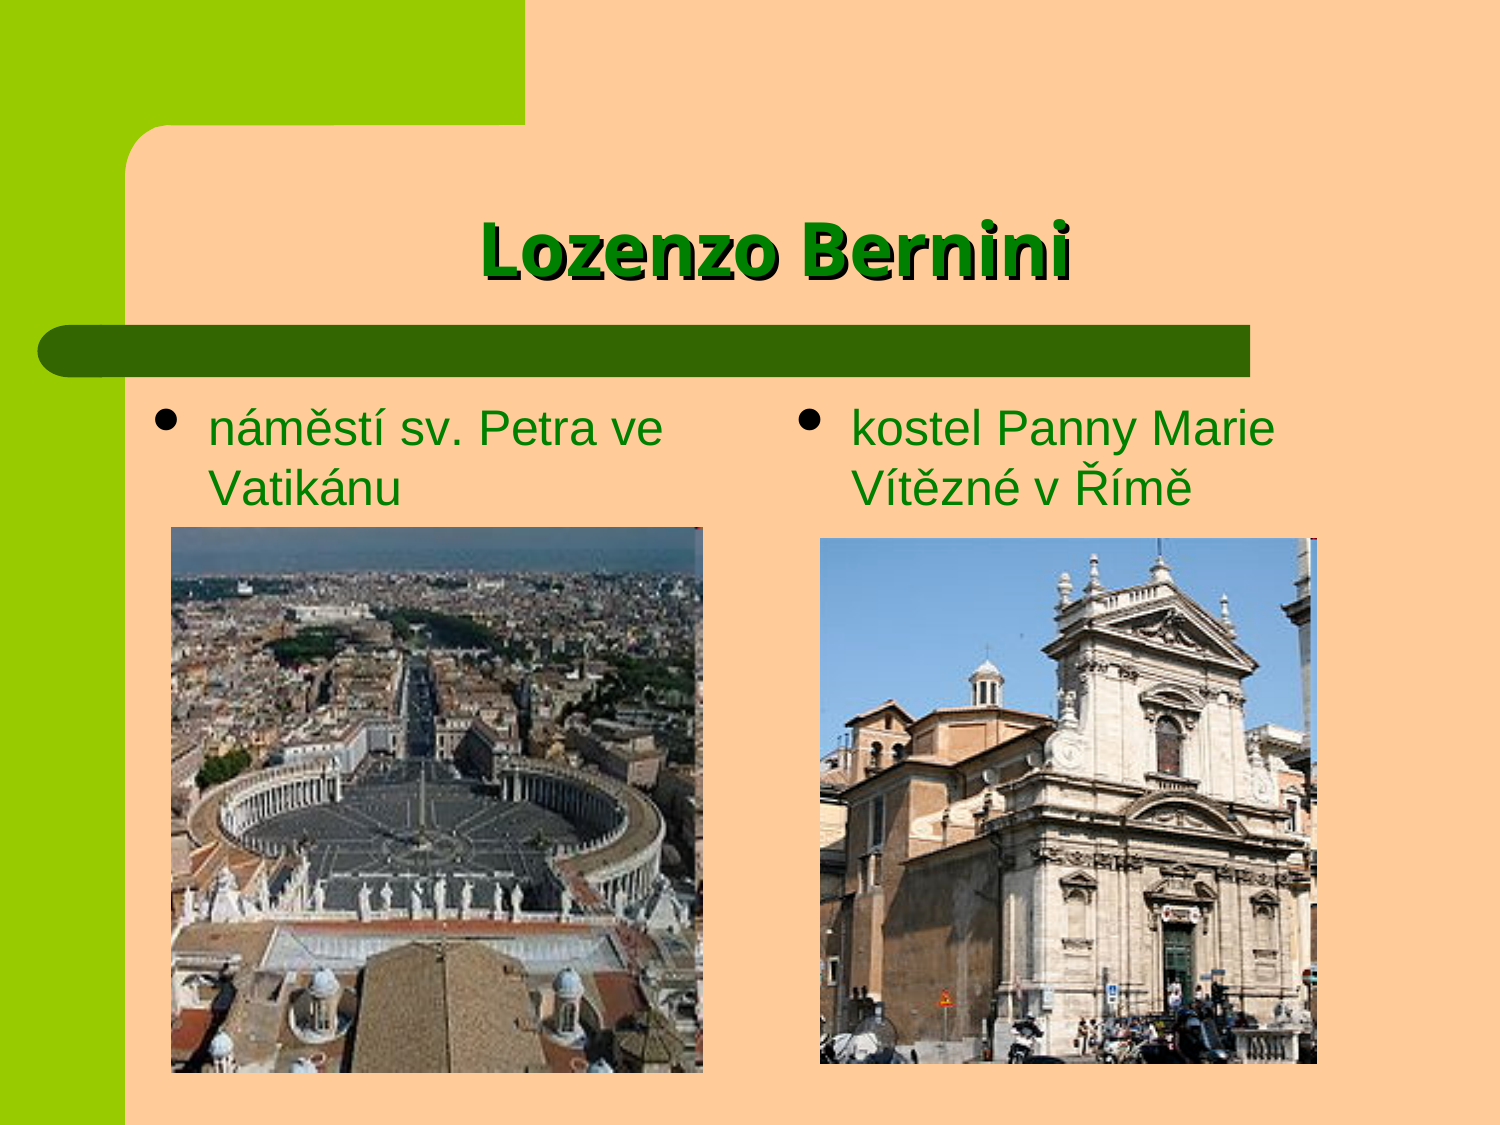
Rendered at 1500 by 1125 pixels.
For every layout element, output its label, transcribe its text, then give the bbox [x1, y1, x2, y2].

list kostel Panny Marie Vítězné v Římě [780, 387, 1400, 999]
text_box [171, 527, 703, 1073]
title Lozenzo Bernini [136, 136, 1414, 301]
list [820, 538, 1317, 1064]
list náměstí sv. Petra ve Vatikánu [137, 387, 756, 999]
